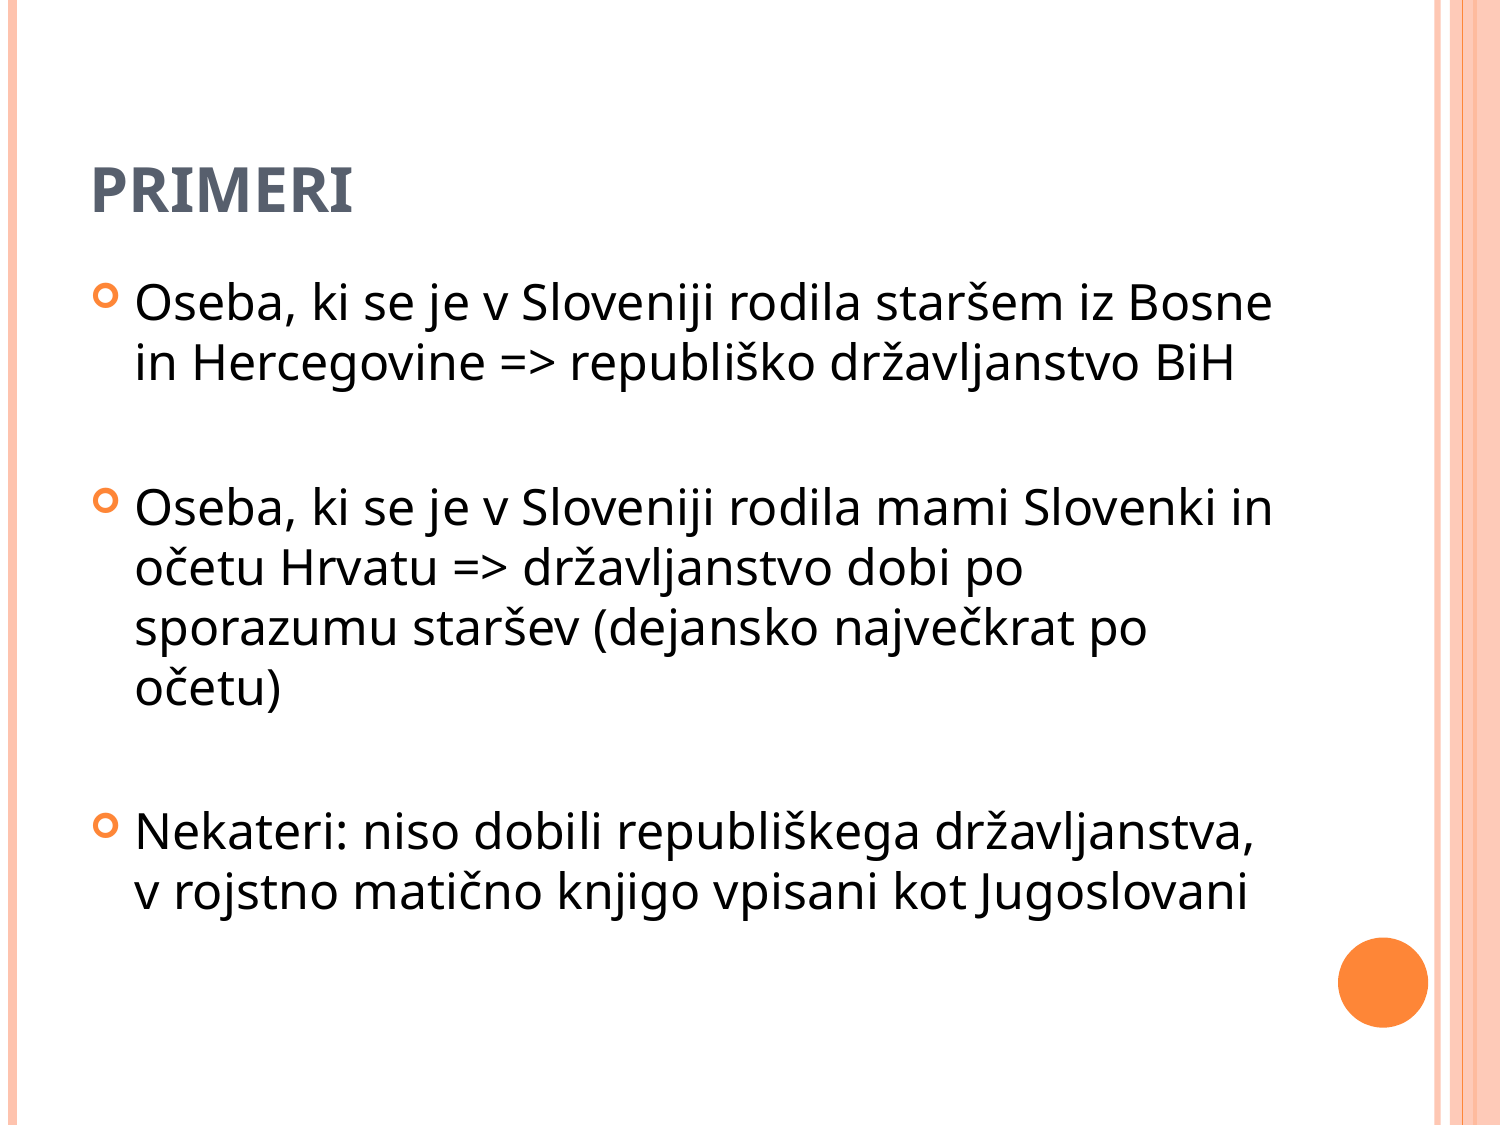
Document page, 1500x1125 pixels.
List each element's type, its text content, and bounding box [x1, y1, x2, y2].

title PRIMERI [74, 44, 1300, 233]
list Oseba, ki se je v Sloveniji rodila staršem iz Bosne in Hercegovine => republiško državljanstvo BiH Oseba, ki se je v Sloveniji rodila mami Slovenki in očetu Hrvatu => državljanstvo dobi po sporazumu staršev (dejansko največkrat po očetu) Nekateri: niso dobili republiškega državljanstva, v rojstno matično knjigo vpisani kot Jugoslovani [74, 262, 1300, 1063]
